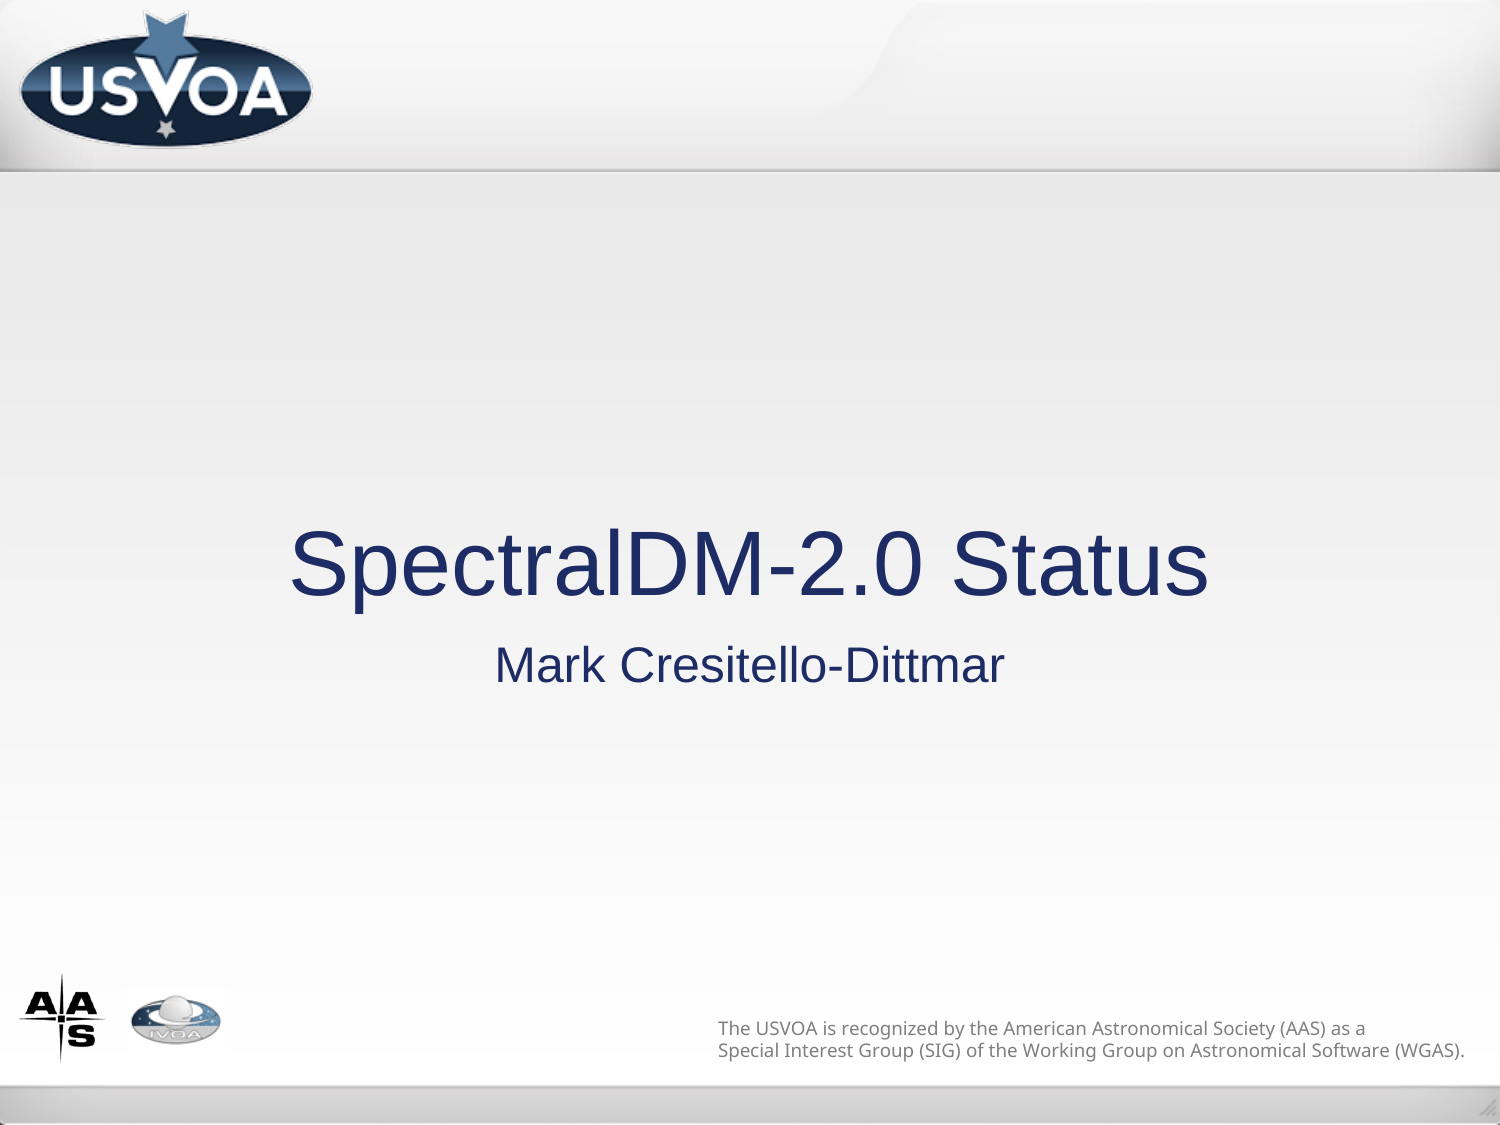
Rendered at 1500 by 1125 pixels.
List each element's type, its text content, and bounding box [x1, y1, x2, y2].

text_box SpectralDM-2.0 Status [68, 355, 1432, 622]
text_box Mark Cresitello-Dittmar [68, 624, 1432, 749]
picture [0, 0, 1500, 1125]
